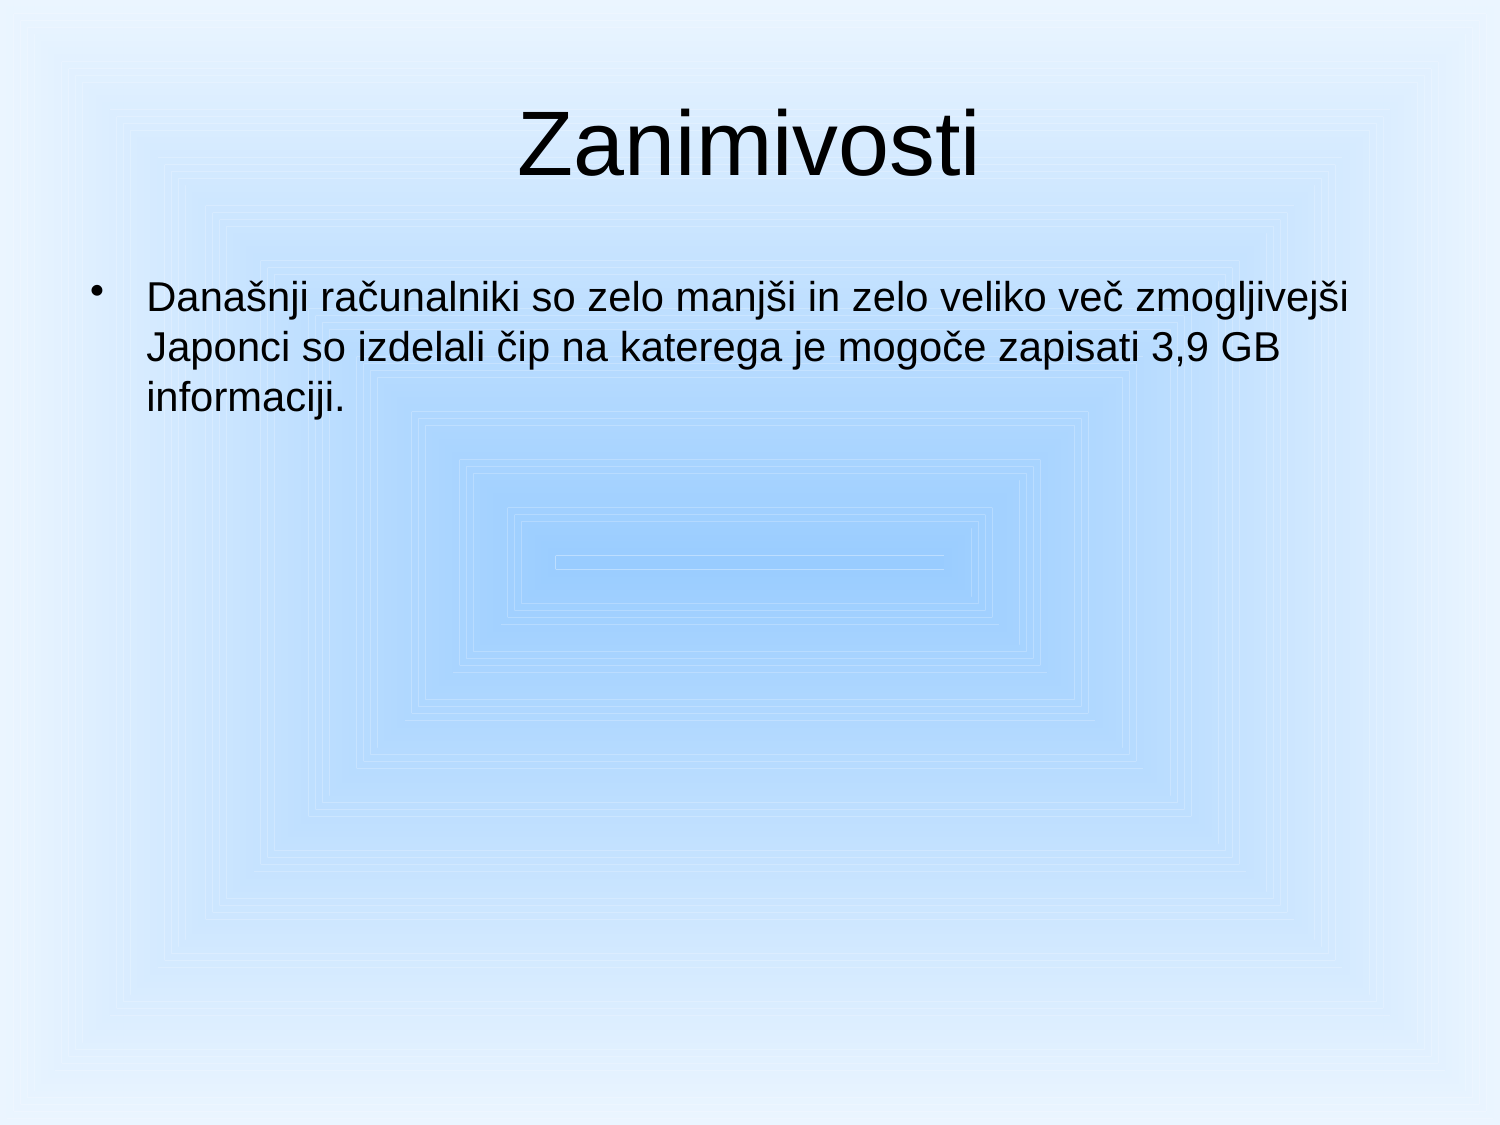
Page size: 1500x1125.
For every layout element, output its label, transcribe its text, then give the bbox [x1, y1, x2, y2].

title Zanimivosti [75, 45, 1425, 233]
list Današnji računalniki so zelo manjši in zelo veliko več zmogljivejši Japonci so izdelali čip na katerega je mogoče zapisati 3,9 GB informaciji. [75, 262, 1425, 1005]
